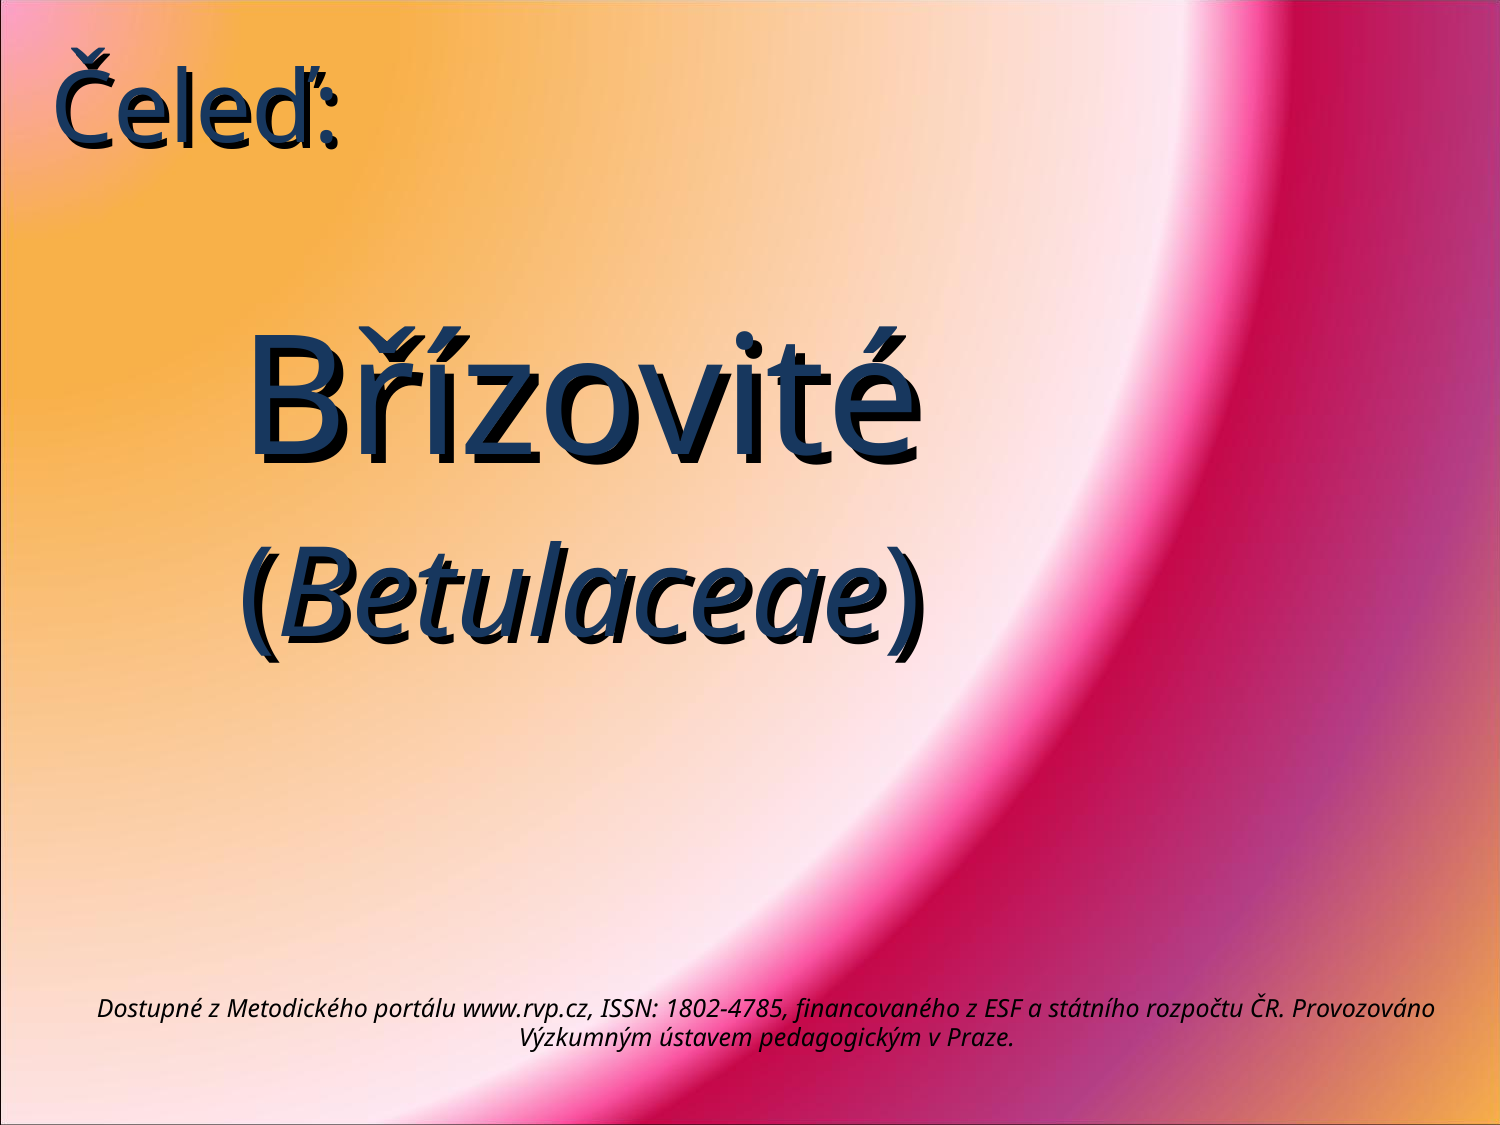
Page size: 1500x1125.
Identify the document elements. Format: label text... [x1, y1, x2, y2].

picture [0, 0, 1500, 1125]
title Břízovité (Betulaceae) [93, 292, 1067, 658]
text_box Dostupné z Metodického portálu www.rvp.cz, ISSN: 1802-4785, financovaného z ESF a státního rozpočtu ČR. Provozováno Výzkumným ústavem pedagogickým v Praze. [81, 984, 1454, 1060]
text_box Čeleď: [35, 35, 411, 171]
